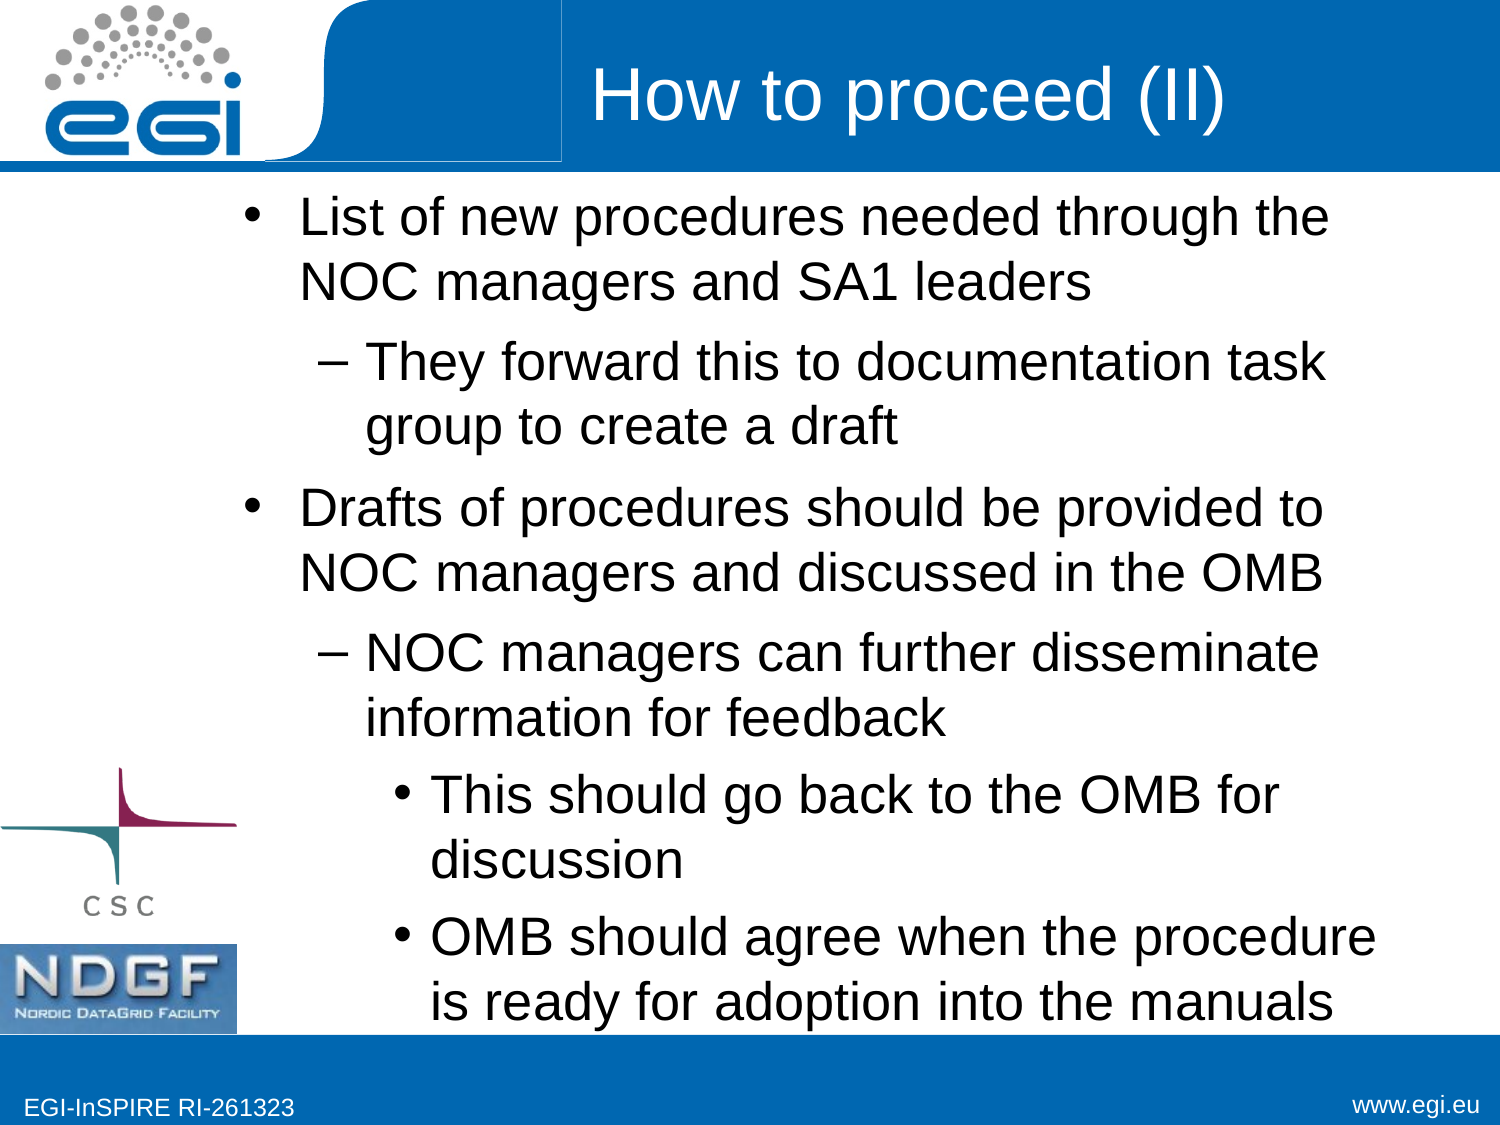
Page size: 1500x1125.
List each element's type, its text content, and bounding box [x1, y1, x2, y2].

picture [0, 767, 228, 916]
list List of new procedures needed through the NOC managers and SA1 leaders They forward this to documentation task group to create a draft Drafts of procedures should be provided to NOC managers and discussed in the OMB NOC managers can further disseminate information for feedback This should go back to the OMB for discussion OMB should agree when the procedure is ready for adoption into the manuals [228, 173, 1418, 1040]
picture [0, 944, 228, 1034]
picture [0, 0, 265, 161]
title How to proceed (II) [348, 0, 1471, 208]
